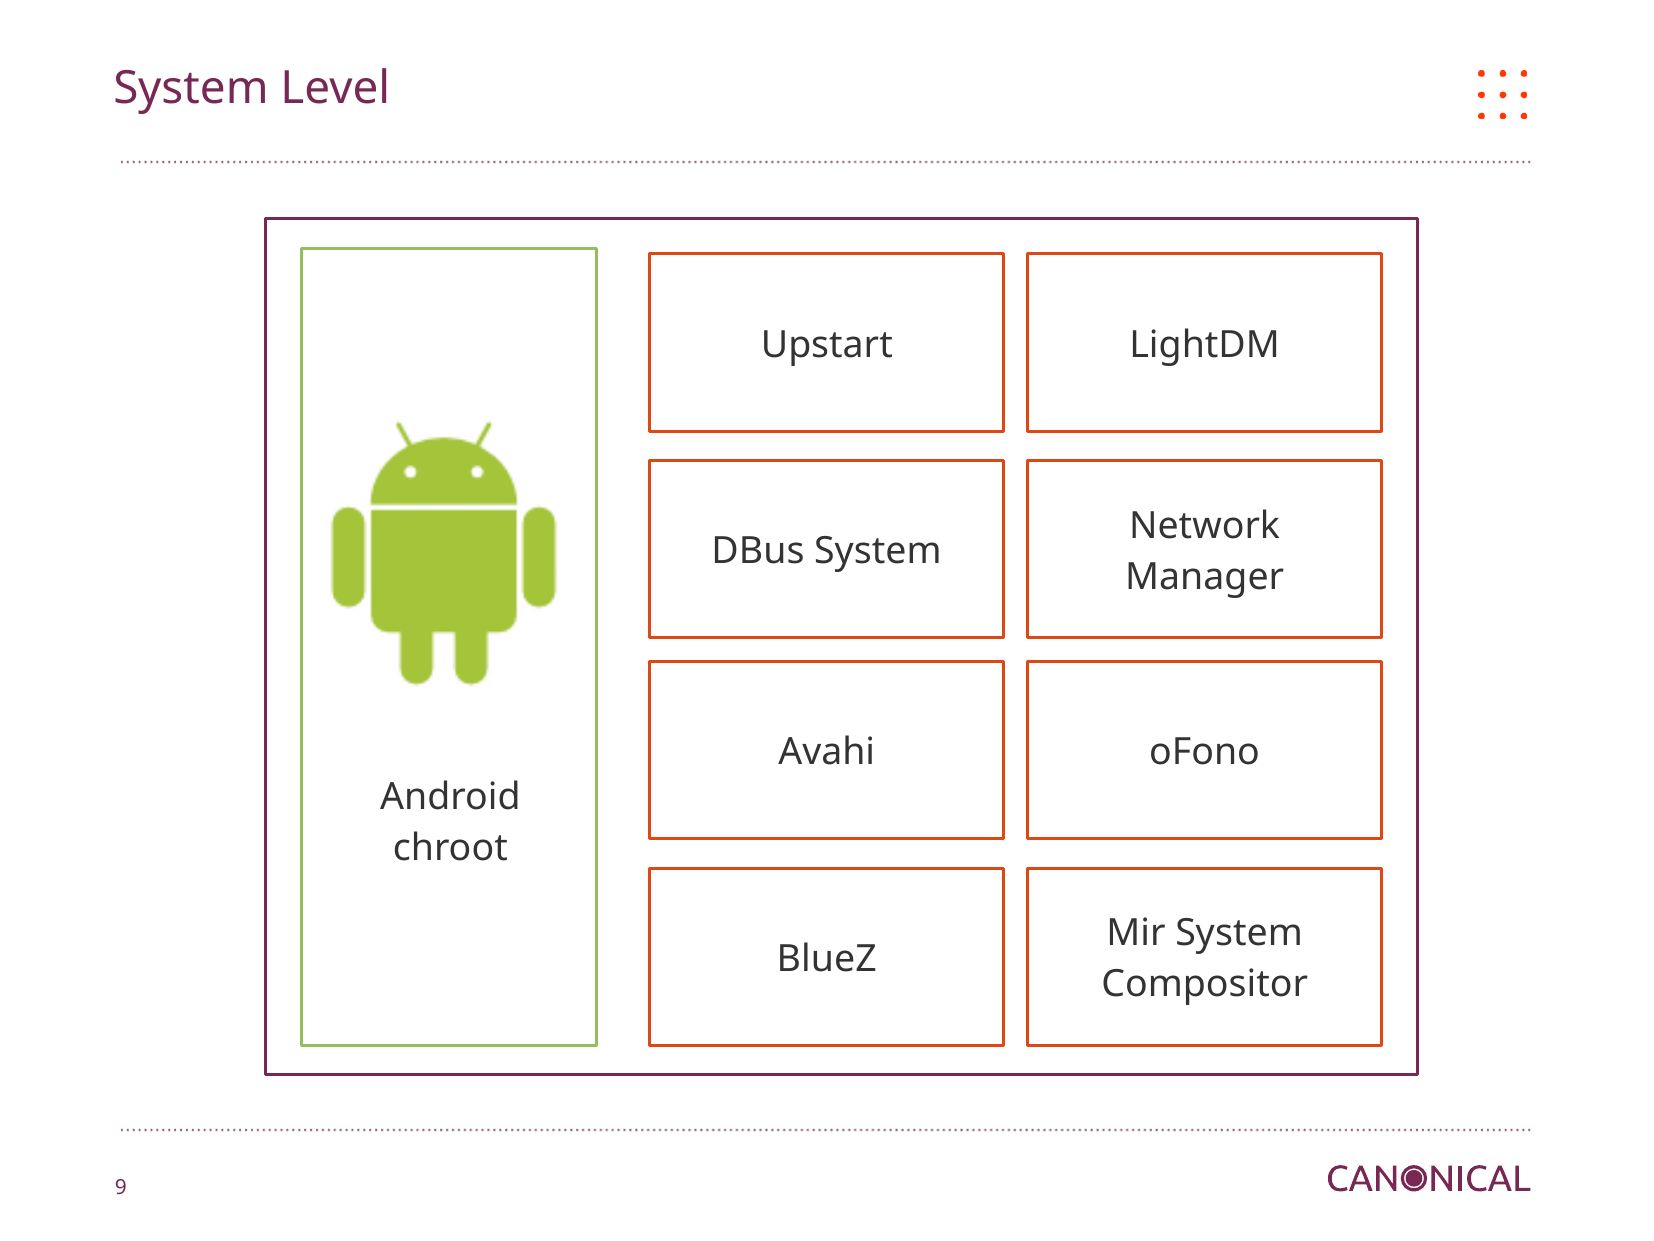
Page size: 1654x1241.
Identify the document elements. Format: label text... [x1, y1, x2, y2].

text_box Upstart [649, 253, 1004, 432]
text_box Avahi [649, 661, 1004, 839]
picture [111, 159, 1533, 166]
title System Level [113, 64, 1382, 107]
text_box [265, 218, 1418, 1075]
picture [327, 417, 562, 691]
picture [1478, 70, 1527, 119]
text_box oFono [1027, 661, 1382, 839]
text_box BlueZ [649, 868, 1004, 1046]
text_box Mir System Compositor [1027, 868, 1382, 1046]
text_box DBus System [649, 460, 1004, 638]
picture [111, 1127, 1533, 1134]
text_box Network Manager [1027, 460, 1382, 638]
text_box Android chroot [365, 761, 532, 862]
text_box LightDM [1027, 253, 1382, 432]
